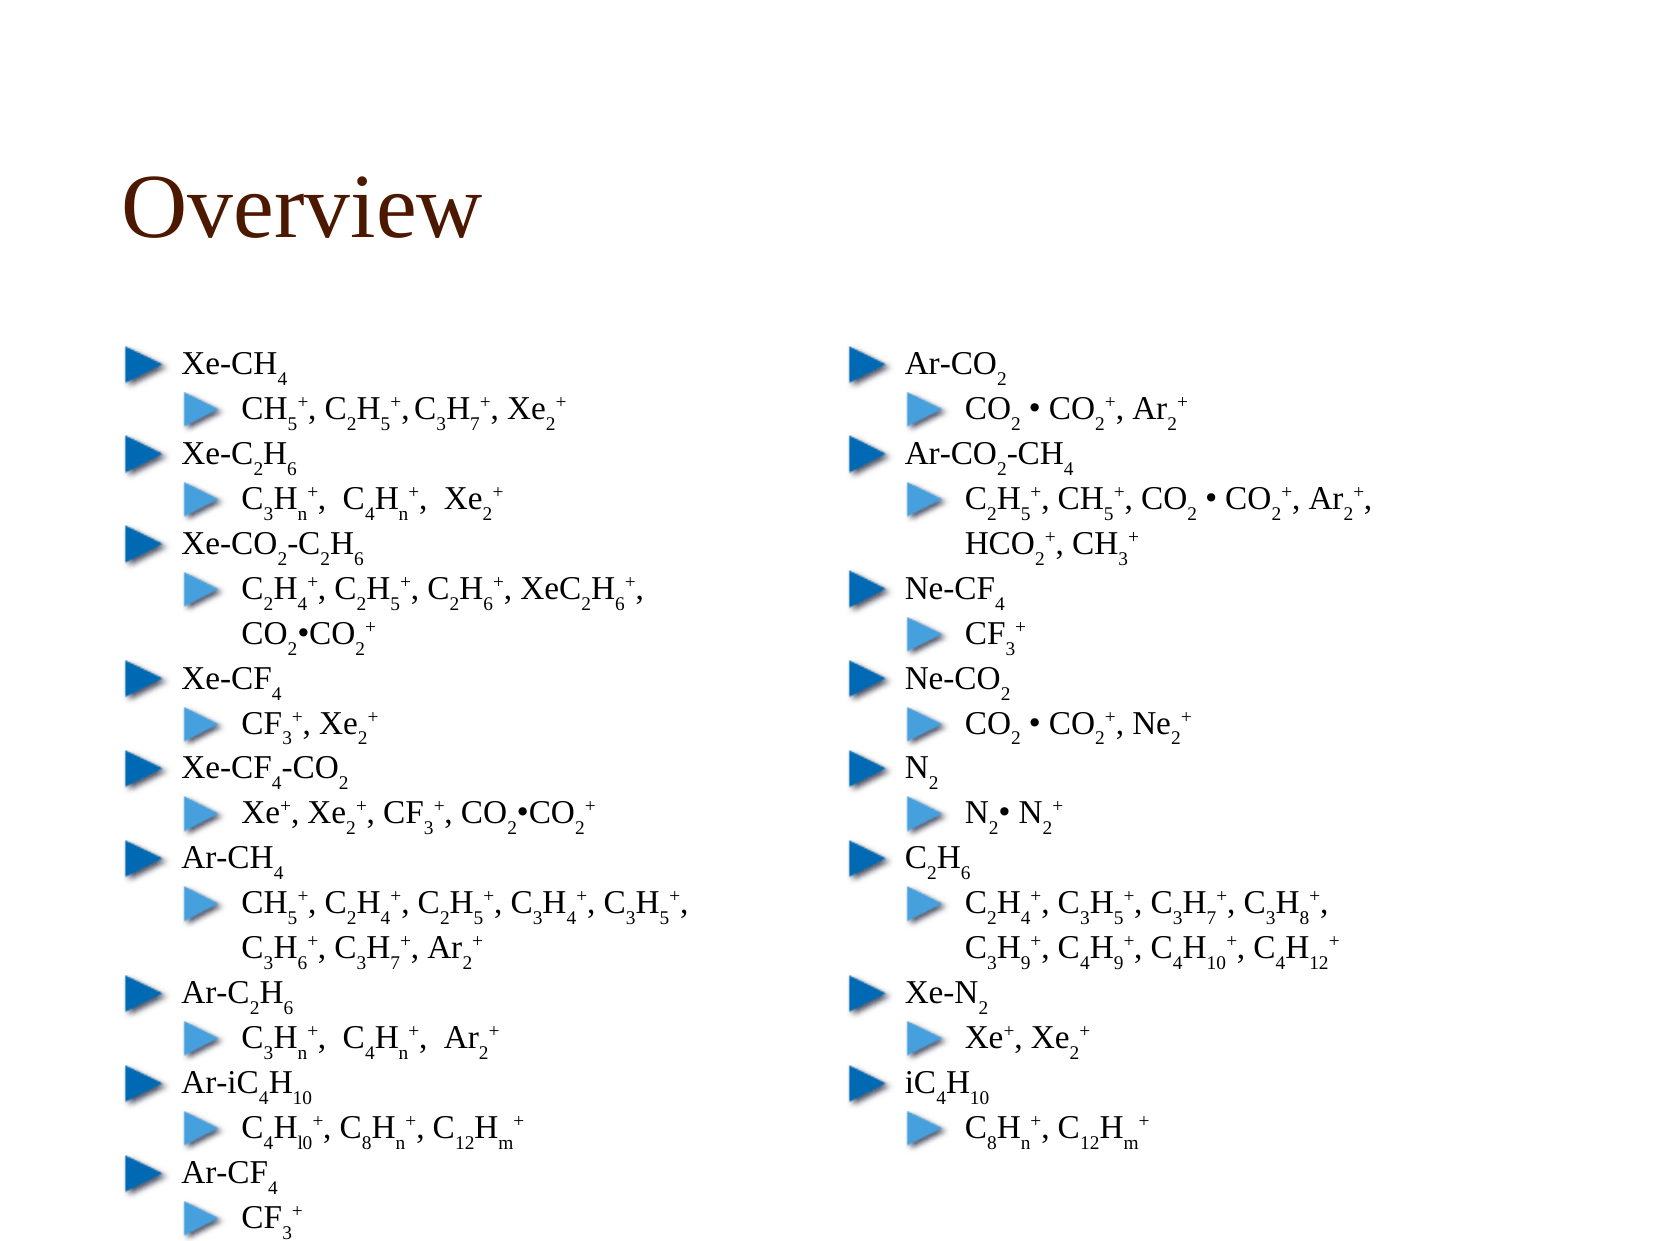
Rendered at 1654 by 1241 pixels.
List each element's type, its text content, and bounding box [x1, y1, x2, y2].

list Xe-CH4 CH5+, C2H5+, C3H7+, Xe2+ Xe-C2H6 C3Hn+, C4Hn+, Xe2+ Xe-CO2-C2H6 C2H4+, C2H5+, C2H6+, XeC2H6+, CO2CO2+ Xe-CF4 CF3+, Xe2+ Xe-CF4-CO2 Xe+, Xe2+, CF3+, CO2CO2+ Ar-CH4 CH5+, C2H4+, C2H5+, C3H4+, C3H5+, C3H6+, C3H7+, Ar2+ Ar-C2H6 C3Hn+, C4Hn+, Ar2+ Ar-iC4H10 C4Hl0+, C8Hn+, C12Hm+ Ar-CF4 CF3+ [121, 344, 811, 1153]
picture [846, 1072, 897, 1112]
picture [122, 1153, 174, 1202]
title Overview [121, 102, 1534, 311]
list Ar-CO2 CO2  CO2+, Ar2+ Ar-CO2-CH4 C2H5+, CH5+, CO2  CO2+, Ar2+, HCO2+, CH3+ Ne-CF4 CF3+ Ne-CO2 CO2  CO2+, Ne2+ N2 N2 N2+ C2H6 C2H4+, C3H5+, C3H7+, C3H8+, C3H9+, C4H9+, C4H10+, C4H12+ Xe-N2 Xe+, Xe2+ iC4H10 C8Hn+, C12Hm+ [844, 344, 1534, 1072]
picture [904, 1107, 953, 1155]
picture [181, 1197, 229, 1241]
